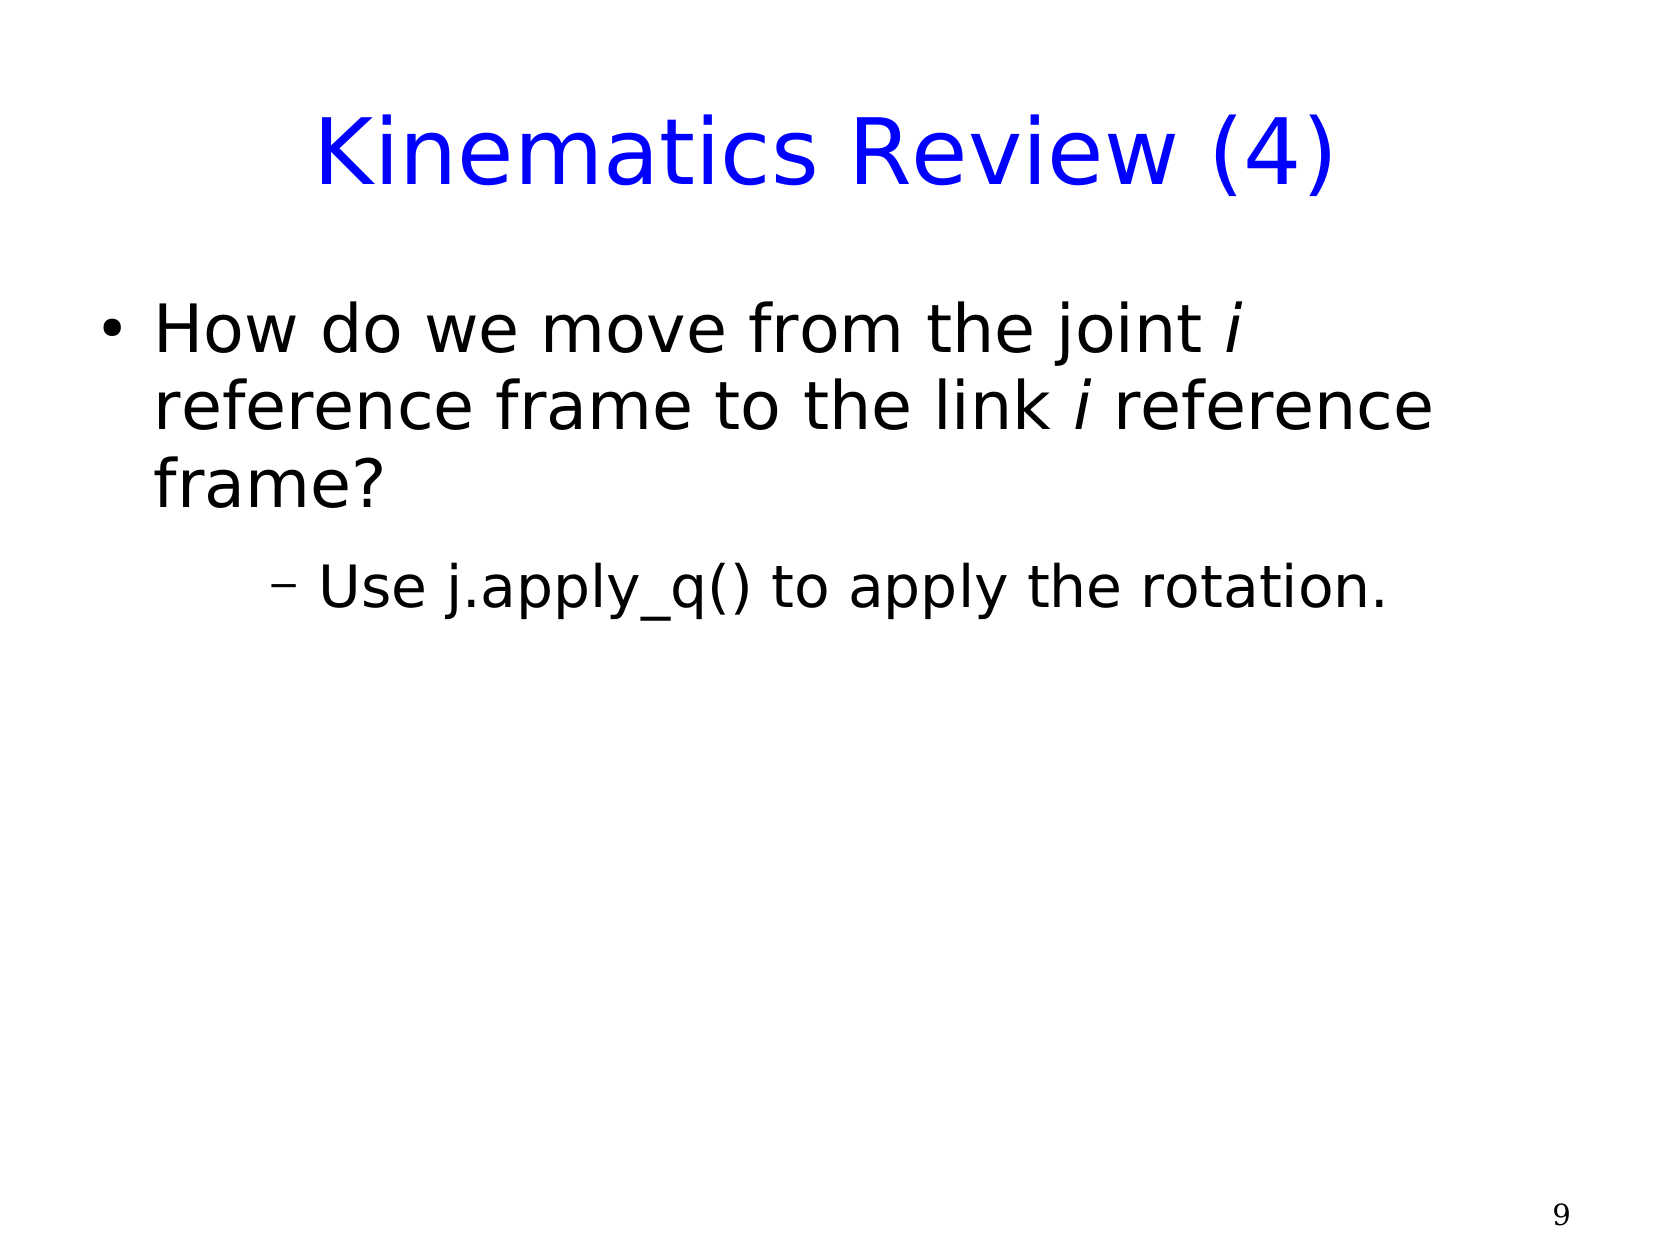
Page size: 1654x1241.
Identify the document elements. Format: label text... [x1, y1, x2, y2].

list How do we move from the joint i reference frame to the link i reference frame? Use j.apply_q() to apply the rotation. [82, 290, 1571, 1109]
title Kinematics Review (4) [82, 49, 1571, 257]
